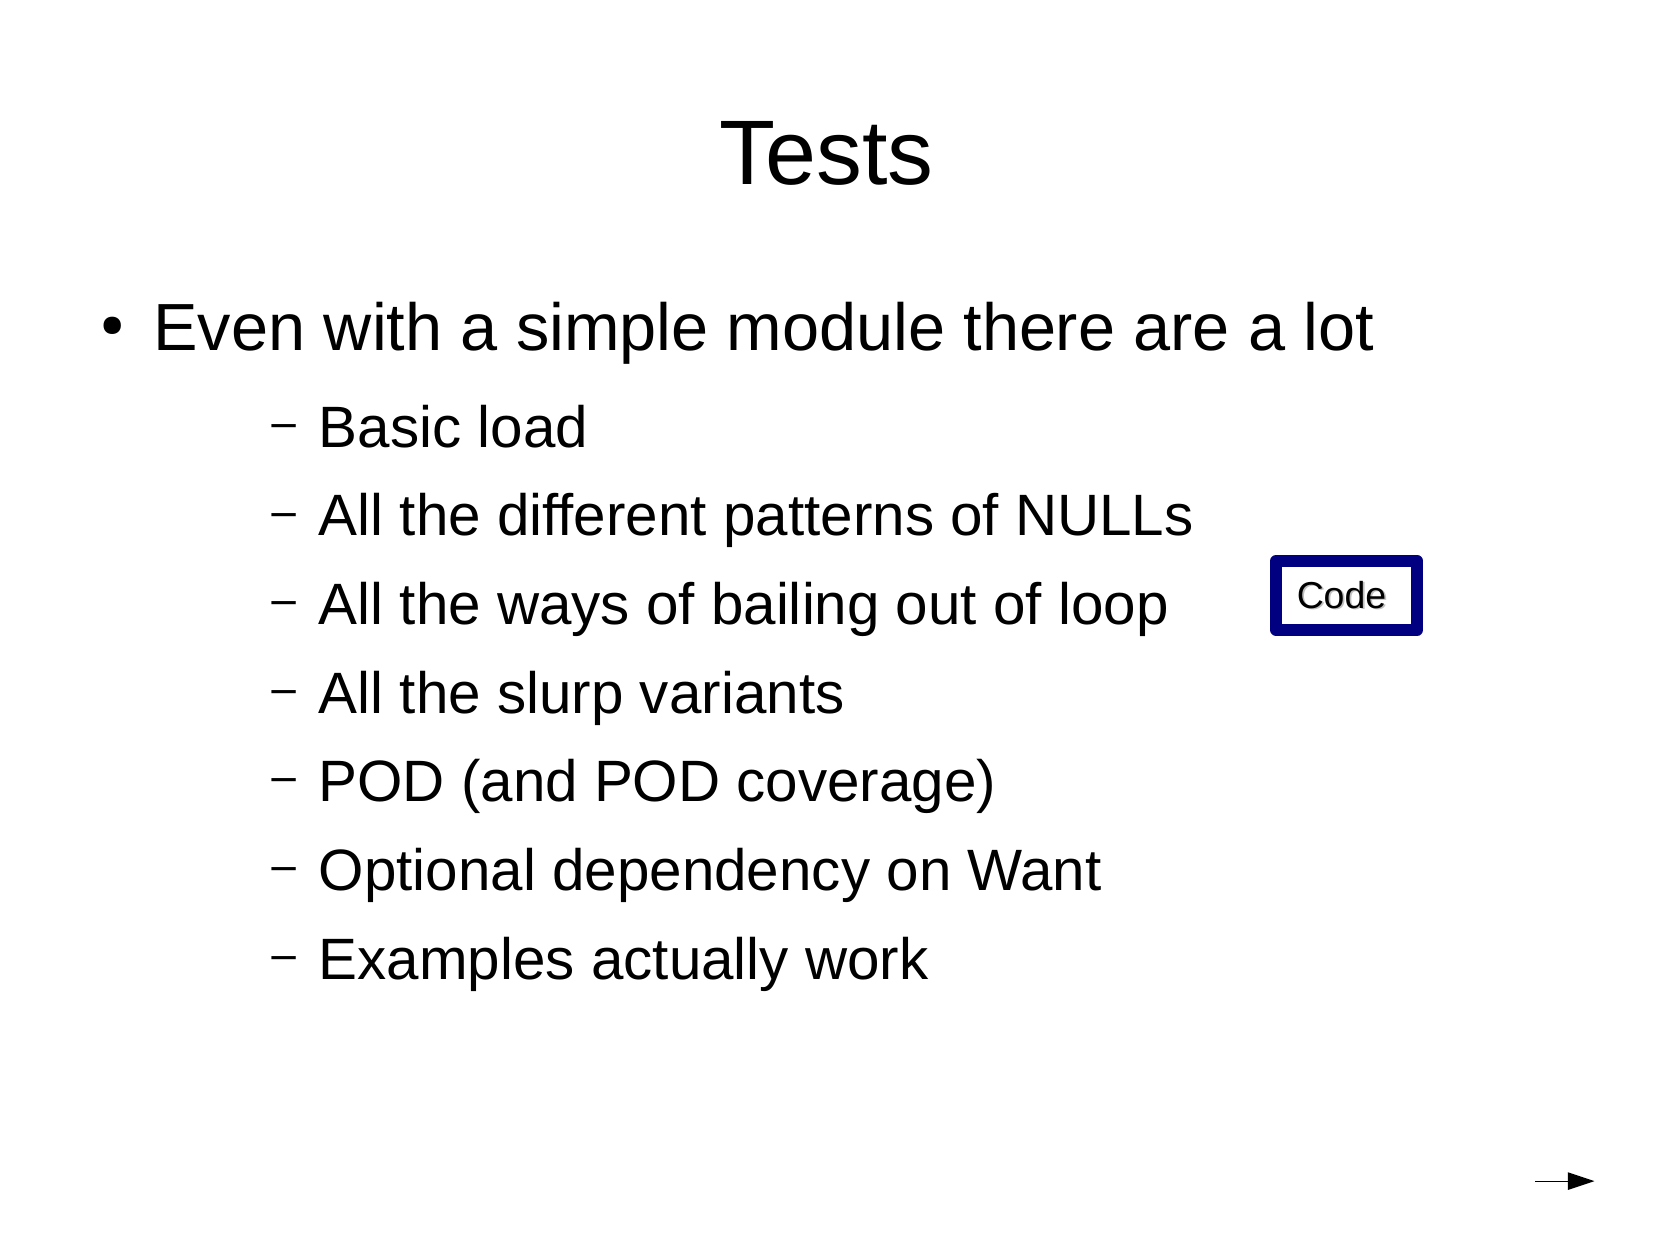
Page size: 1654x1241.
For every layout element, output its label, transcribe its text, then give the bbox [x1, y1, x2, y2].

text_box Code [1276, 561, 1418, 630]
list Even with a simple module there are a lot Basic load All the different patterns of NULLs All the ways of bailing out of loop All the slurp variants POD (and POD coverage) Optional dependency on Want Examples actually work [82, 290, 1571, 1094]
title Tests [82, 56, 1571, 250]
